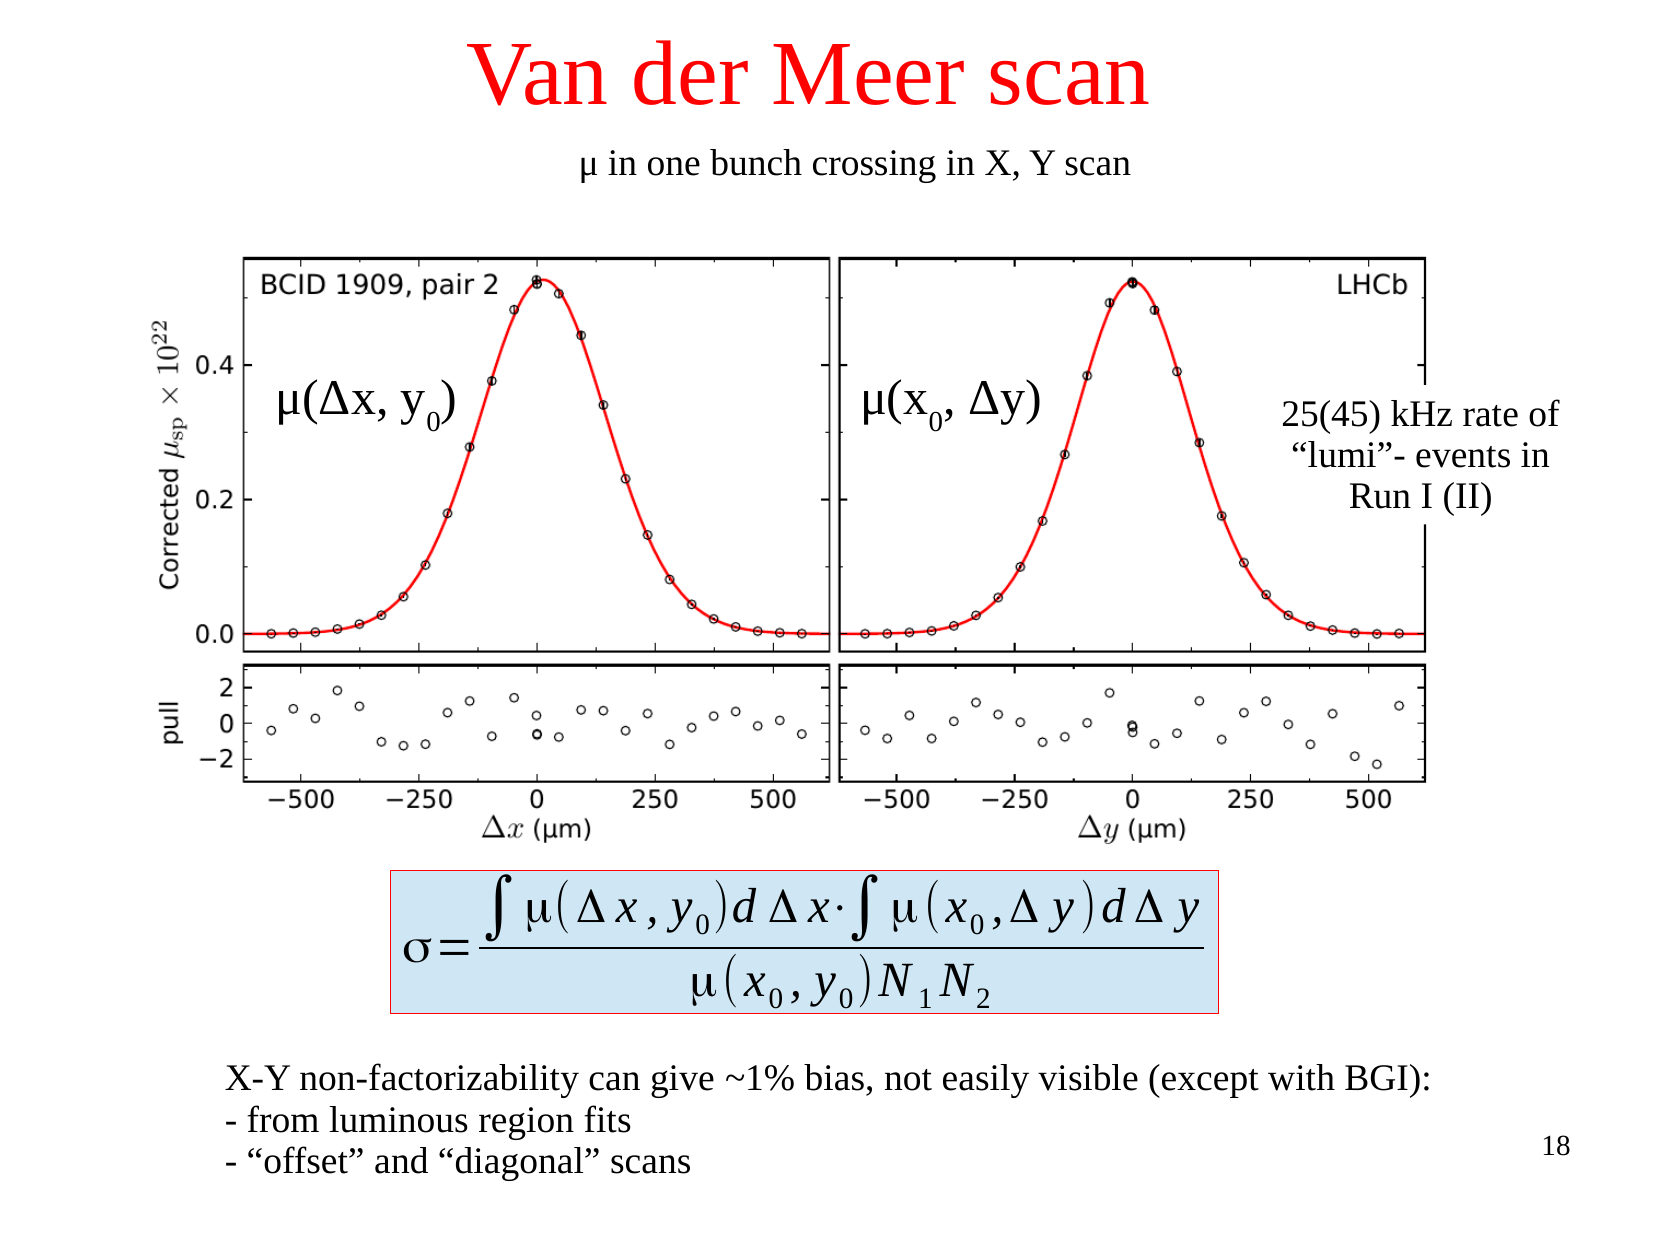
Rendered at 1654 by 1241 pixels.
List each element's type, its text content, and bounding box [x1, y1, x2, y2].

text_box 25(45) kHz rate of “lumi”- events in Run I (II) [1263, 385, 1579, 525]
text_box X-Y non-factorizability can give ~1% bias, not easily visible (except with BGI): - from luminous region fits - “offset” and “diagonal” scans [210, 1050, 1561, 1190]
chart [390, 870, 1219, 1014]
text_box [435, 732, 1231, 803]
text_box μ(x0, Δy) [845, 362, 1074, 445]
text_box μ in one bunch crossing in X, Y scan [90, 134, 1621, 358]
text_box μ(Δx, y0) [260, 362, 489, 445]
picture [135, 235, 1471, 856]
text_box Van der Meer scan [23, 15, 1595, 154]
